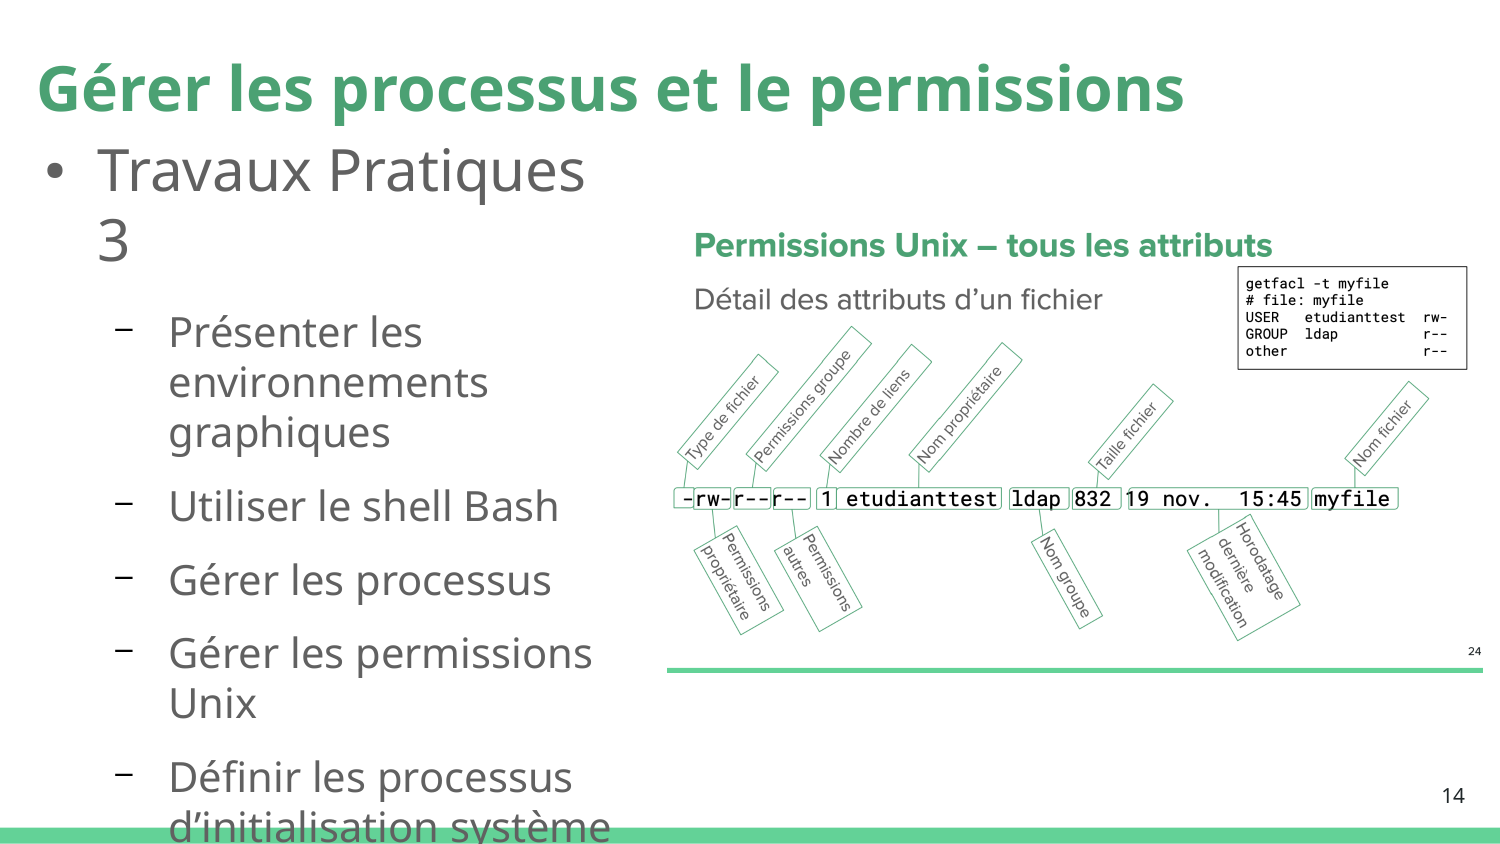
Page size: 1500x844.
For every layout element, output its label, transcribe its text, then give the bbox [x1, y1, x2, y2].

picture [667, 206, 1483, 673]
list Travaux Pratiques 3 Présenter les environnements graphiques Utiliser le shell Bash Gérer les processus Gérer les permissions Unix Définir les processus d’initialisation système [11, 106, 650, 833]
slide_number <numéro> [1389, 764, 1480, 830]
title Gérer les processus et le permissions [21, 23, 1420, 117]
